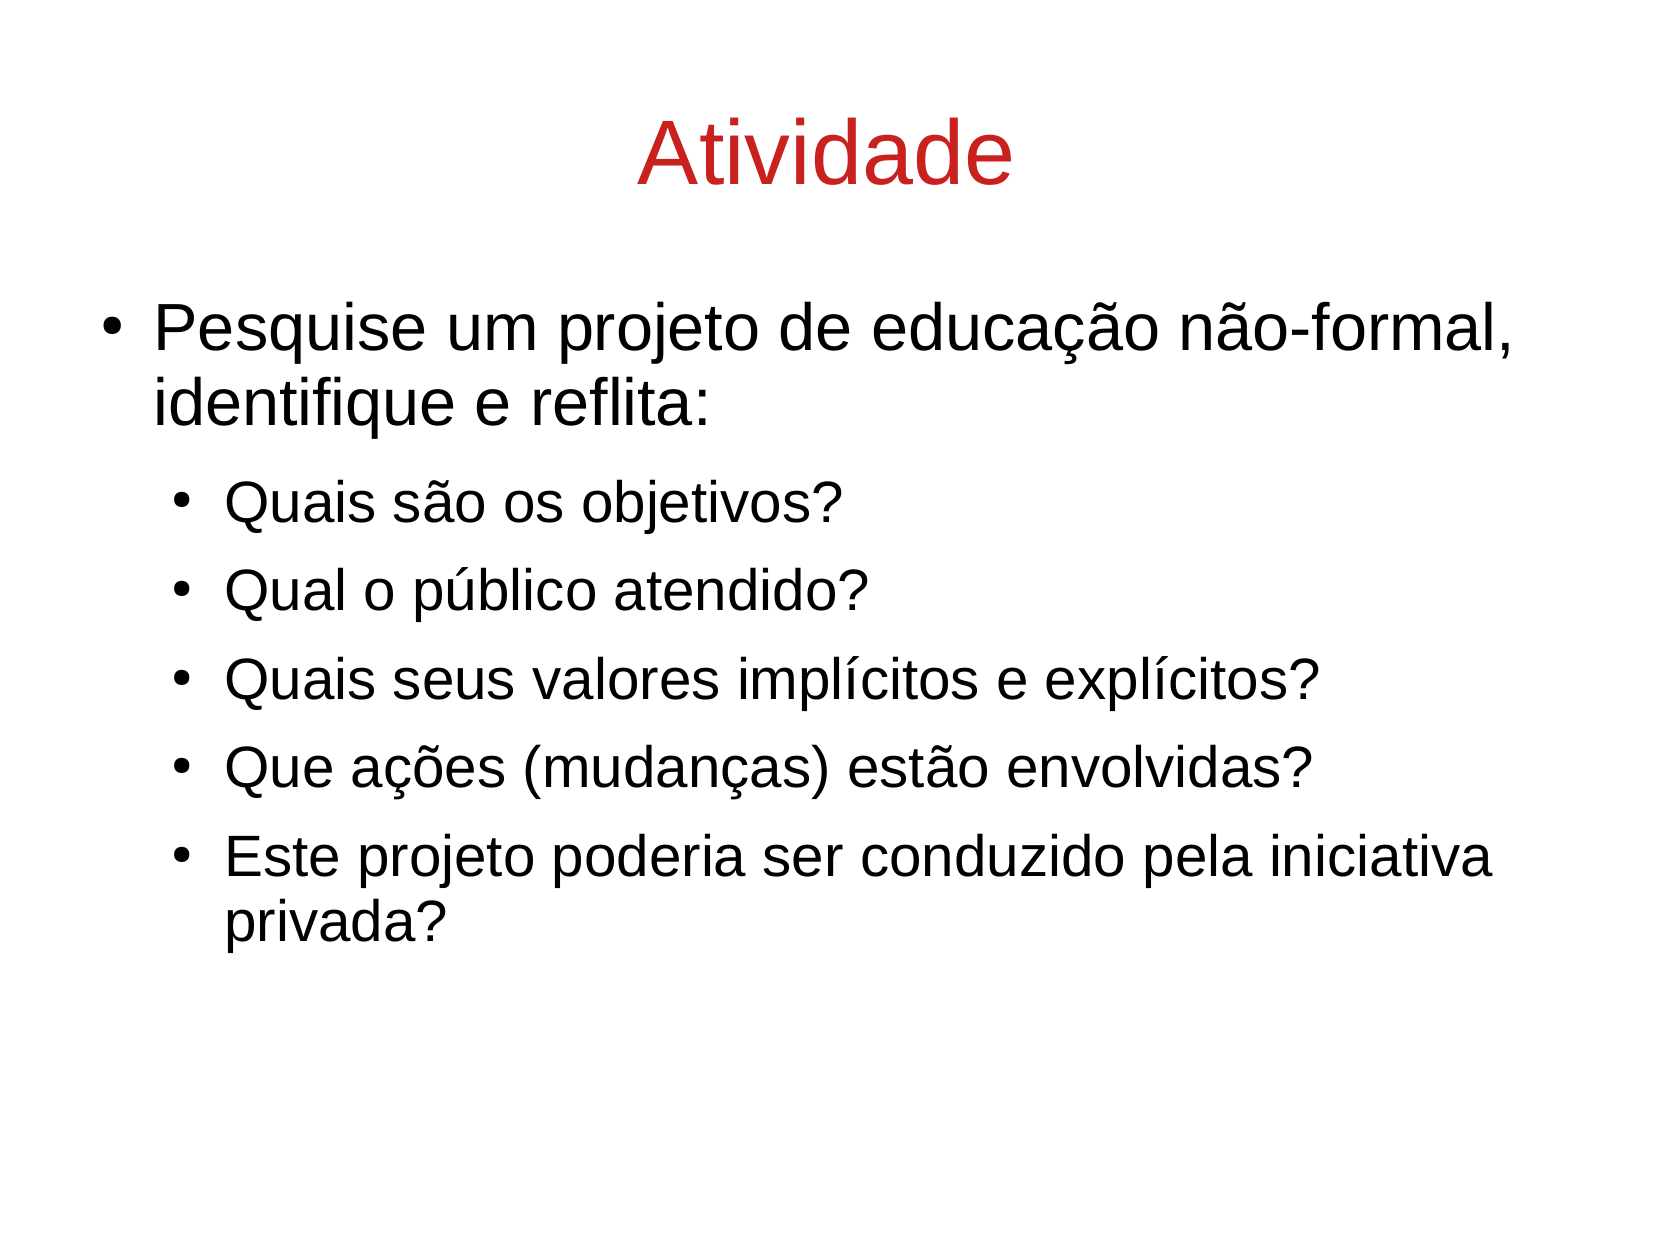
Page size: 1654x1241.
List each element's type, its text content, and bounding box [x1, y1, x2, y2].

list Pesquise um projeto de educação não-formal, identifique e reflita: Quais são os objetivos? Qual o público atendido? Quais seus valores implícitos e explícitos? Que ações (mudanças) estão envolvidas? Este projeto poderia ser conduzido pela iniciativa privada? [82, 290, 1571, 1010]
title Atividade [82, 49, 1571, 257]
